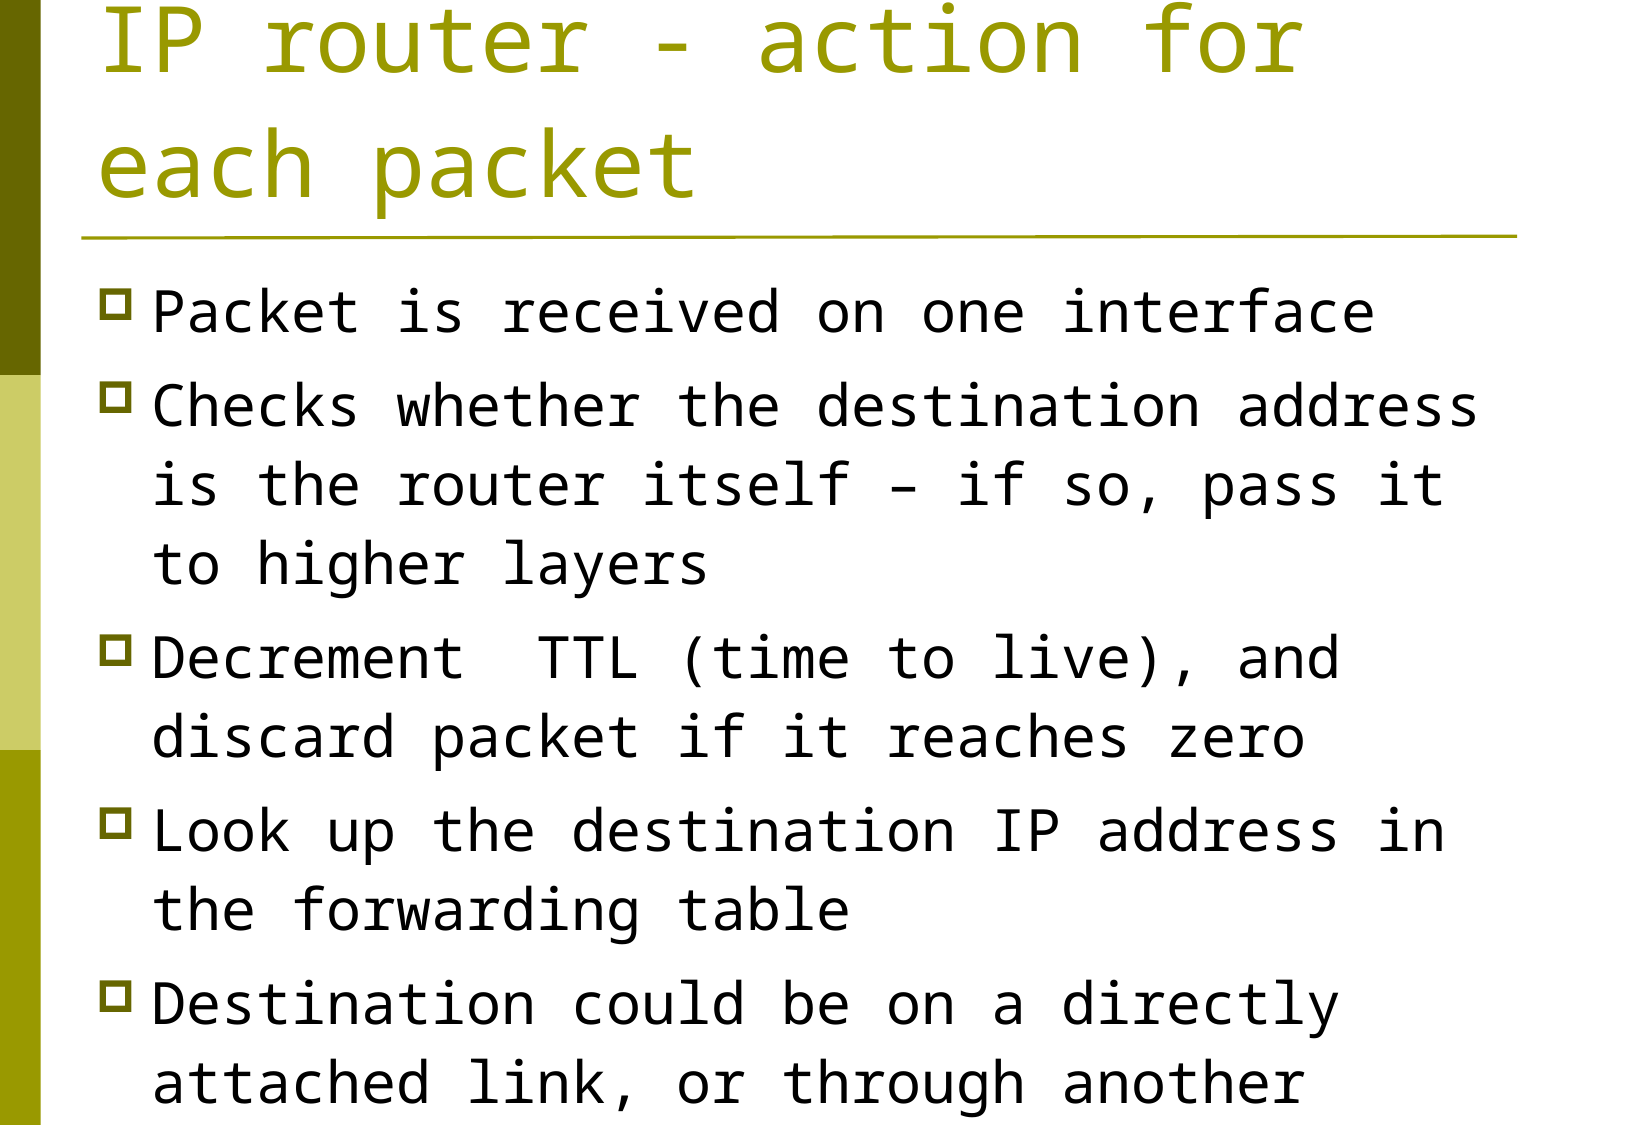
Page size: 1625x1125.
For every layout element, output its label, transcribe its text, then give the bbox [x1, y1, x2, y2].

title IP router - action for each packet [81, 3, 1544, 233]
list Packet is received on one interface Checks whether the destination address is the router itself – if so, pass it to higher layers Decrement TTL (time to live), and discard packet if it reaches zero Look up the destination IP address in the forwarding table Destination could be on a directly attached link, or through another router [81, 262, 1544, 1006]
